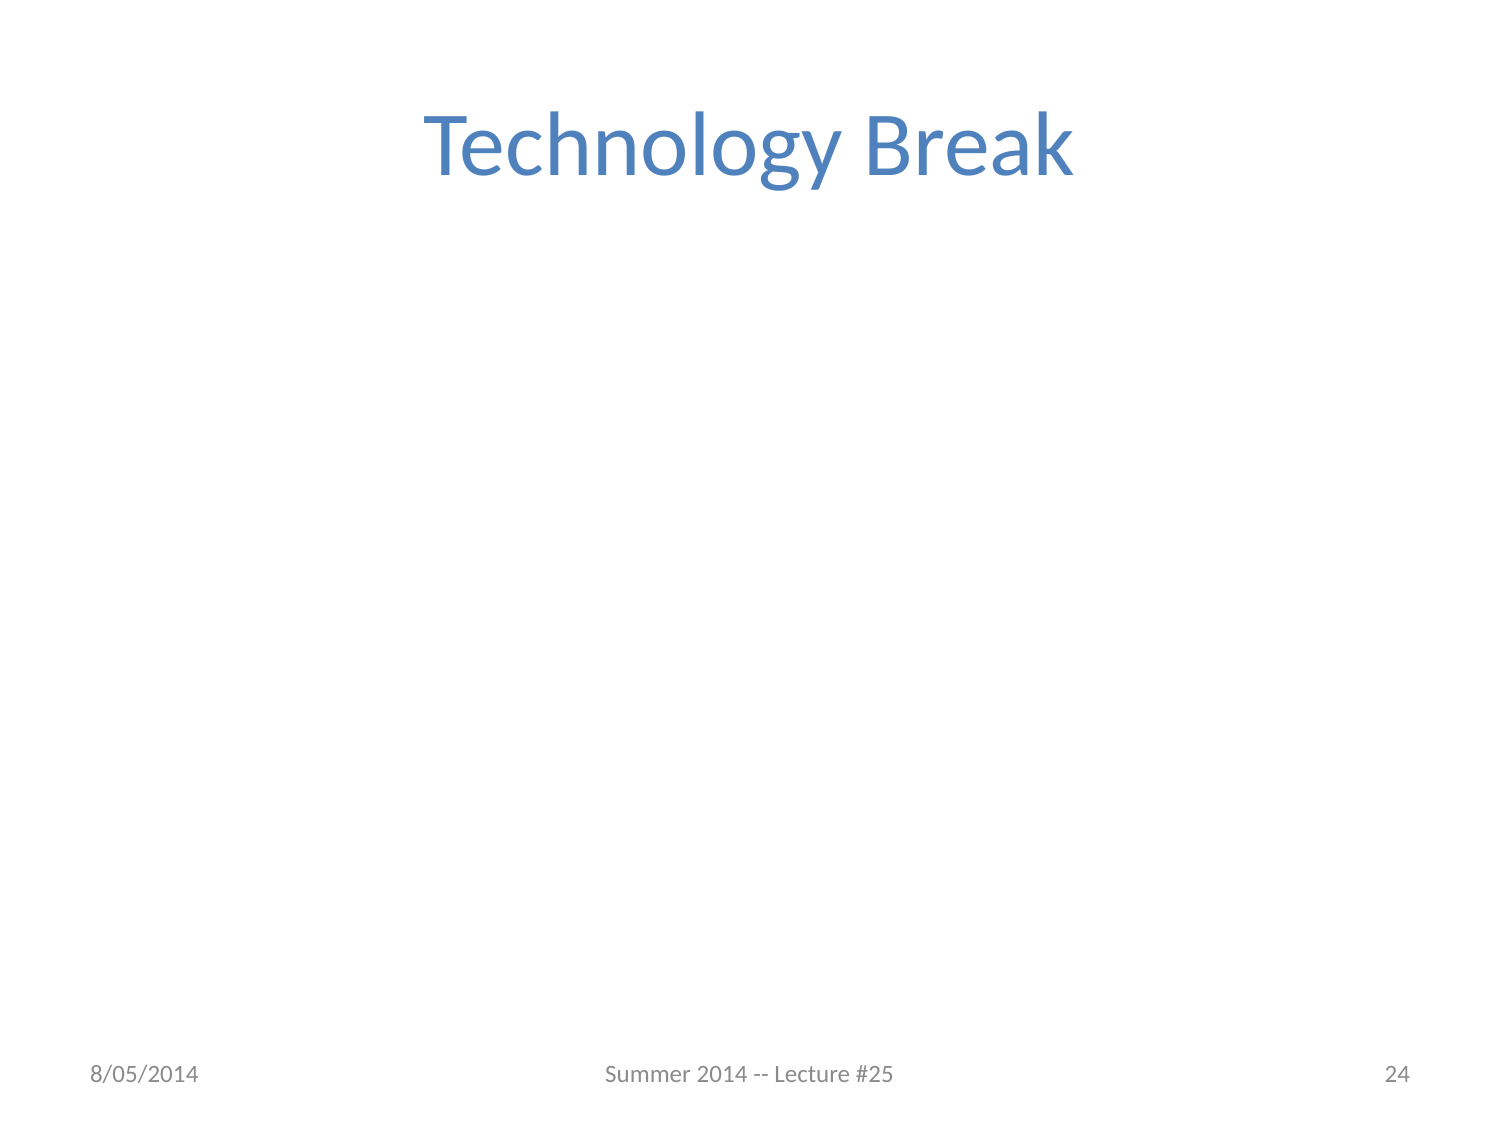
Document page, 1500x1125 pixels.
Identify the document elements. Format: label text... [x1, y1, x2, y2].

title Technology Break [75, 45, 1425, 233]
footer Summer 2014 -- Lecture #25 [512, 1042, 988, 1103]
slide_number 8/05/2014 [75, 1042, 425, 1103]
slide_number <number> [1074, 1042, 1425, 1103]
